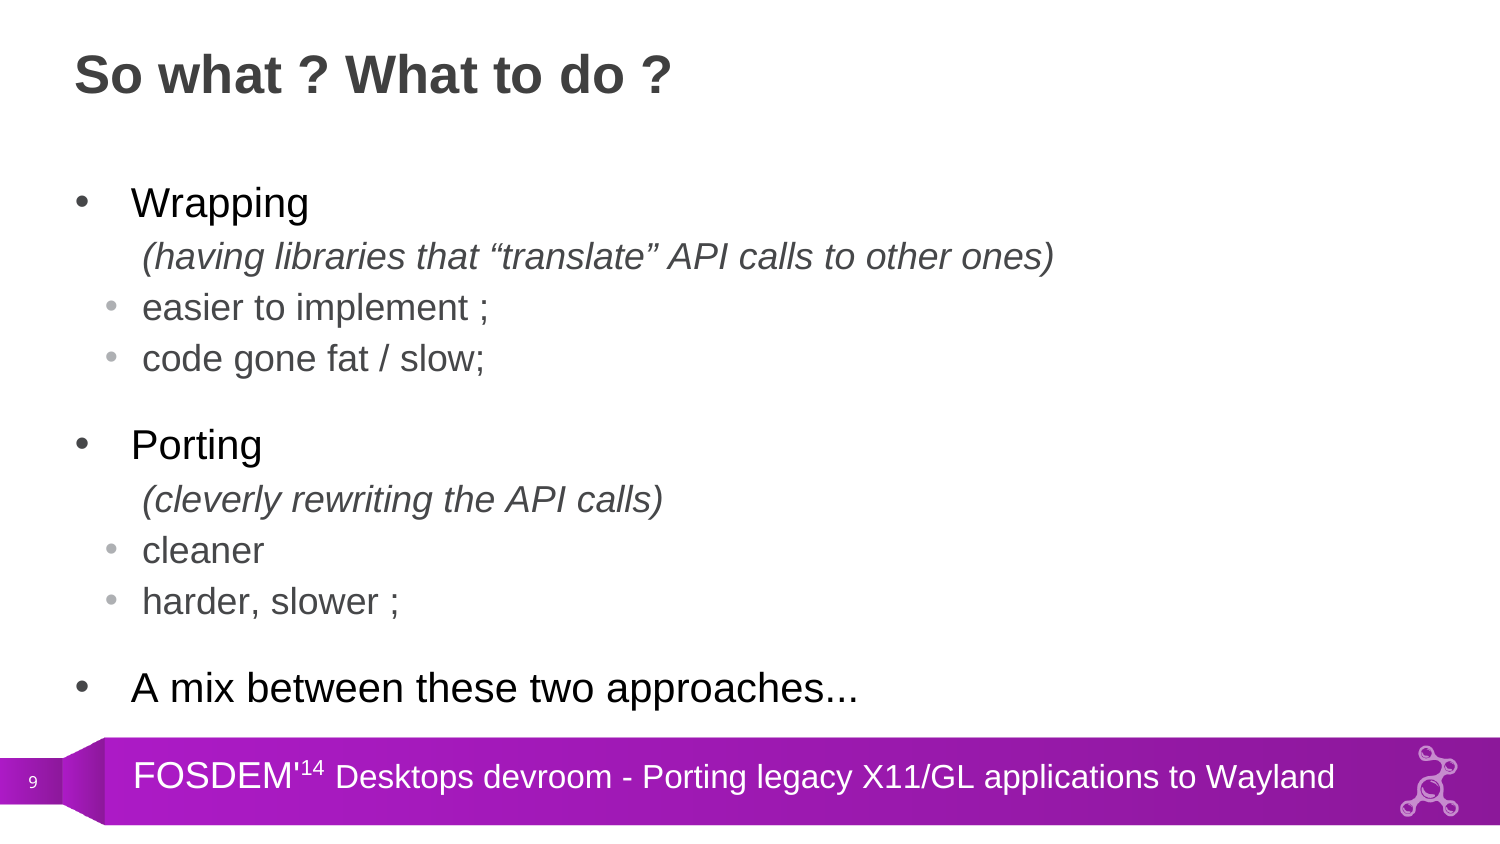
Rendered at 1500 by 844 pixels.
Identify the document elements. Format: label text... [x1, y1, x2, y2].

list Wrapping (having libraries that “translate” API calls to other ones) easier to implement ; code gone fat / slow; Porting (cleverly rewriting the API calls) cleaner harder, slower ; A mix between these two approaches... [74, 175, 1425, 733]
picture [0, 0, 1500, 844]
title So what ? What to do ? [74, 50, 1425, 160]
